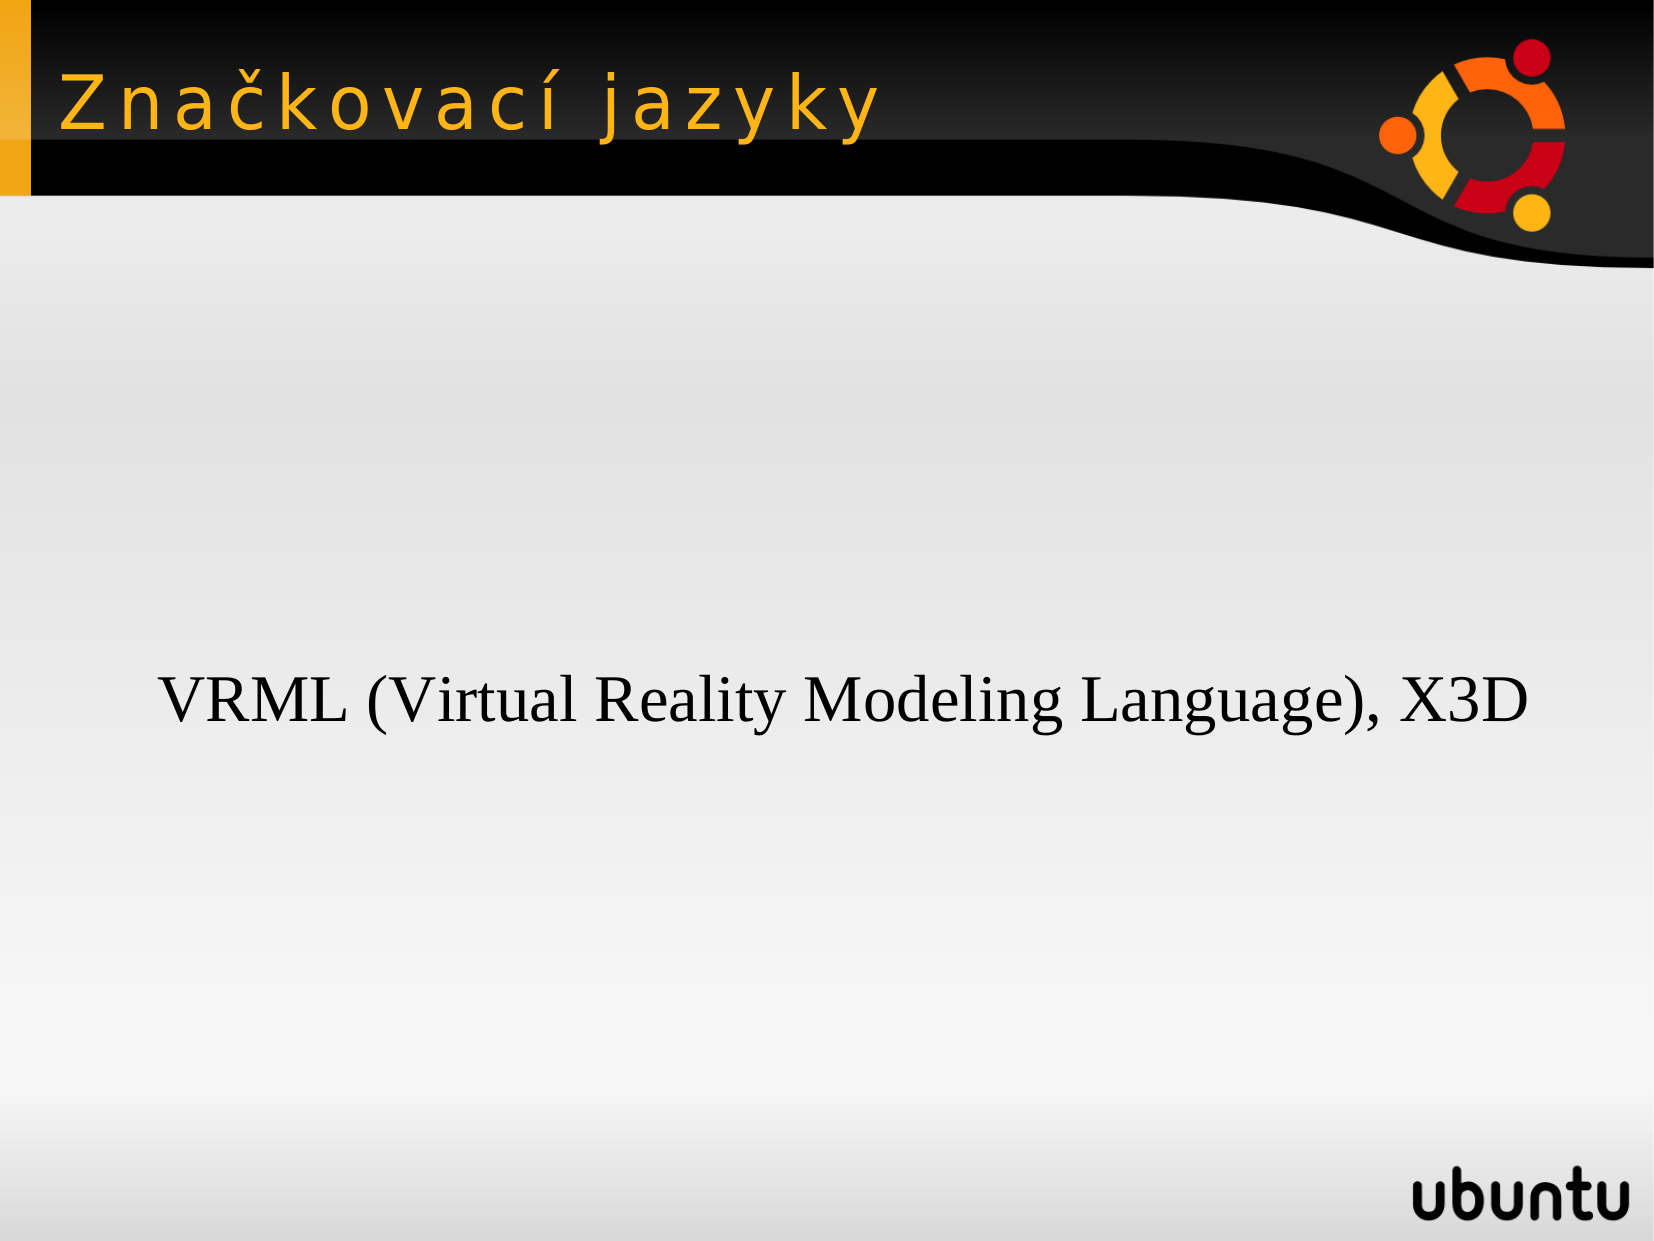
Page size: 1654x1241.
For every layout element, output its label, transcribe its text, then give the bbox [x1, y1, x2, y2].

picture [0, 0, 1654, 1241]
subtitle VRML (Virtual Reality Modeling Language), X3D [82, 290, 1571, 1109]
title Značkovací jazyky [59, 29, 1270, 178]
